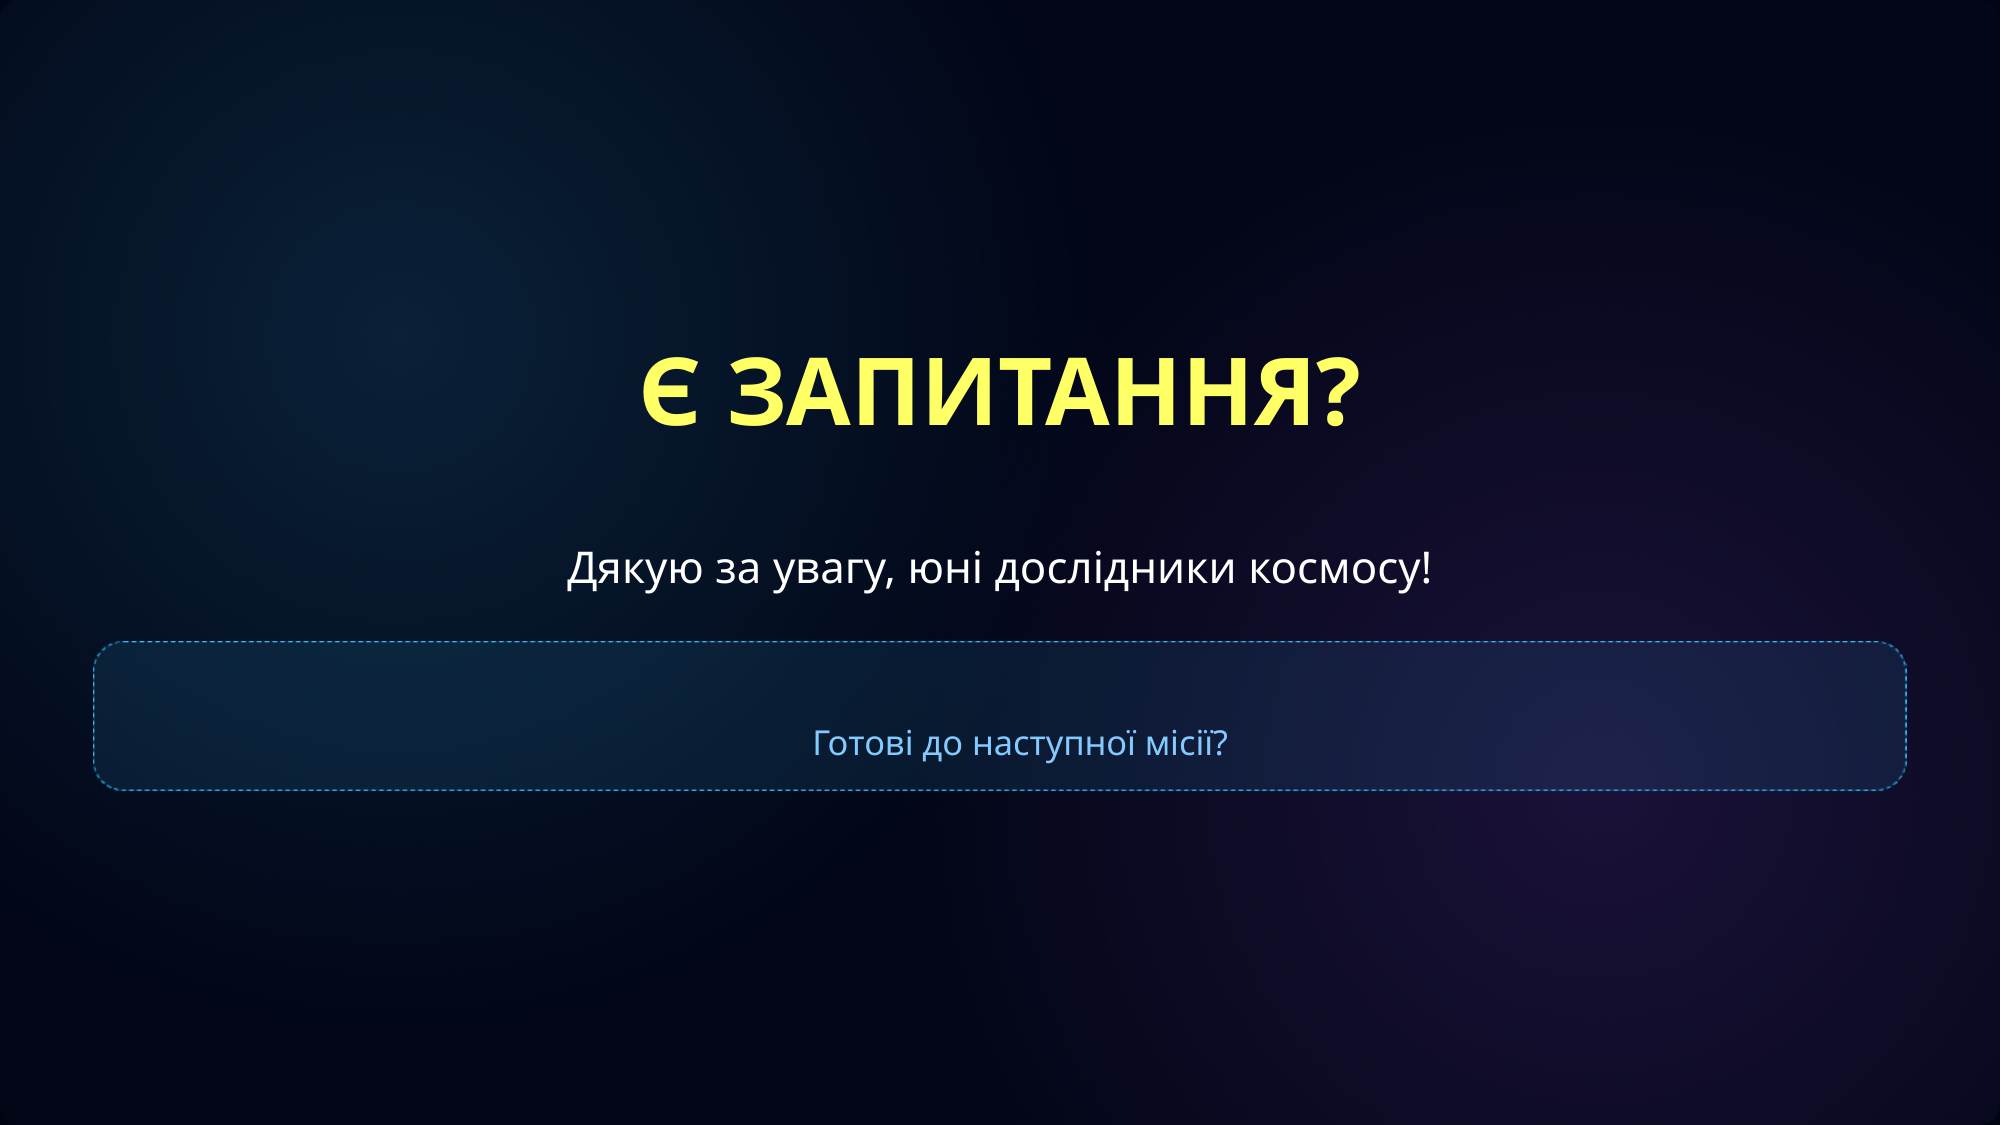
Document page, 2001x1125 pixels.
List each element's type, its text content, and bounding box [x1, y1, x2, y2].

picture [0, 0, 2000, 1125]
text_box Дякую за увагу, юні дослідники космосу! [93, 508, 1907, 593]
text_box Є ЗАПИТАННЯ? [48, 332, 1952, 445]
text_box Готові до наступної місії? [162, 696, 1878, 763]
